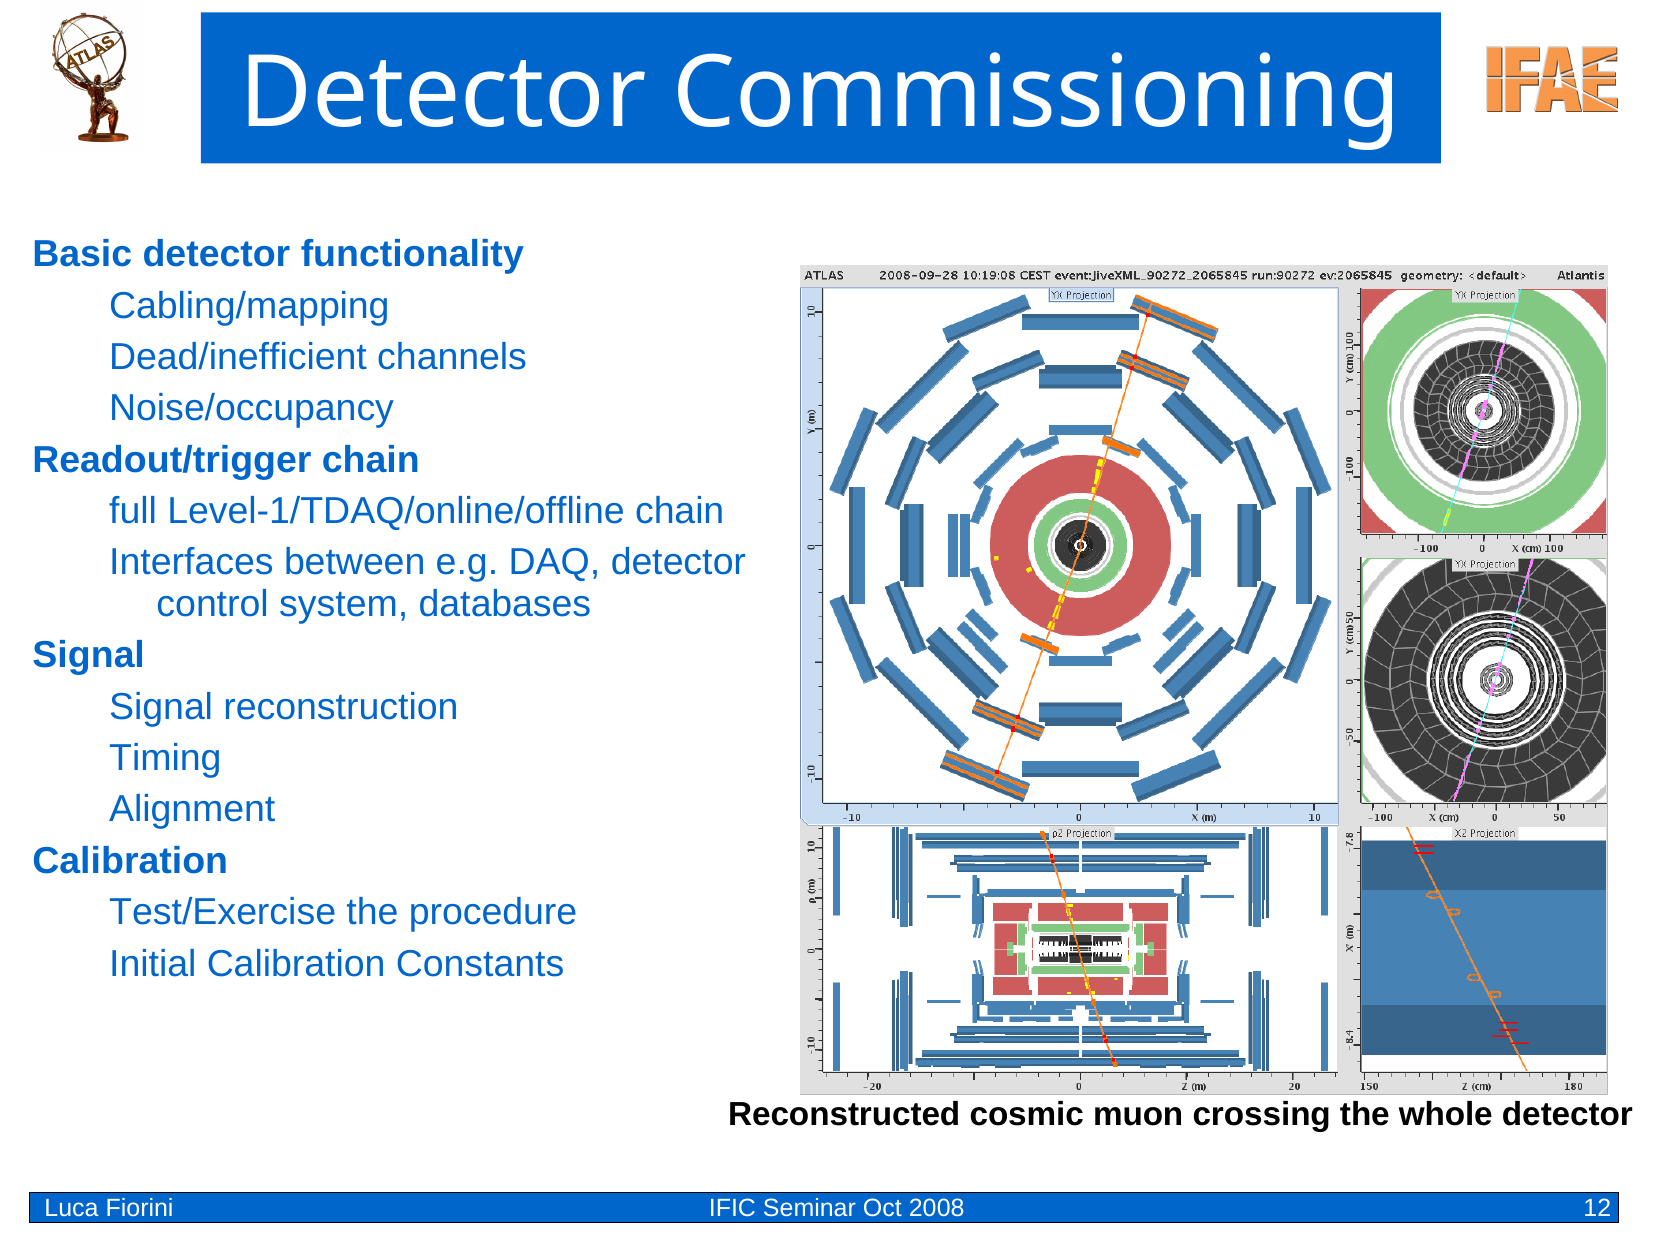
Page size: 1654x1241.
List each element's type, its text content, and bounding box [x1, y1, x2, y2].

picture [1486, 46, 1618, 112]
text_box Luca Fiorini IFIC Seminar Oct 2008 12 [29, 1192, 1619, 1223]
list Basic detector functionality Cabling/mapping Dead/inefficient channels Noise/occupancy Readout/trigger chain full Level-1/TDAQ/online/offline chain Interfaces between e.g. DAQ, detector control system, databases Signal Signal reconstruction Timing Alignment Calibration Test/Exercise the procedure Initial Calibration Constants [0, 225, 775, 1114]
text_box Reconstructed cosmic muon crossing the whole detector [708, 1087, 1654, 1146]
picture [800, 265, 1608, 1087]
text_box Detector Commissioning [200, 12, 1441, 148]
picture [41, 2, 142, 154]
